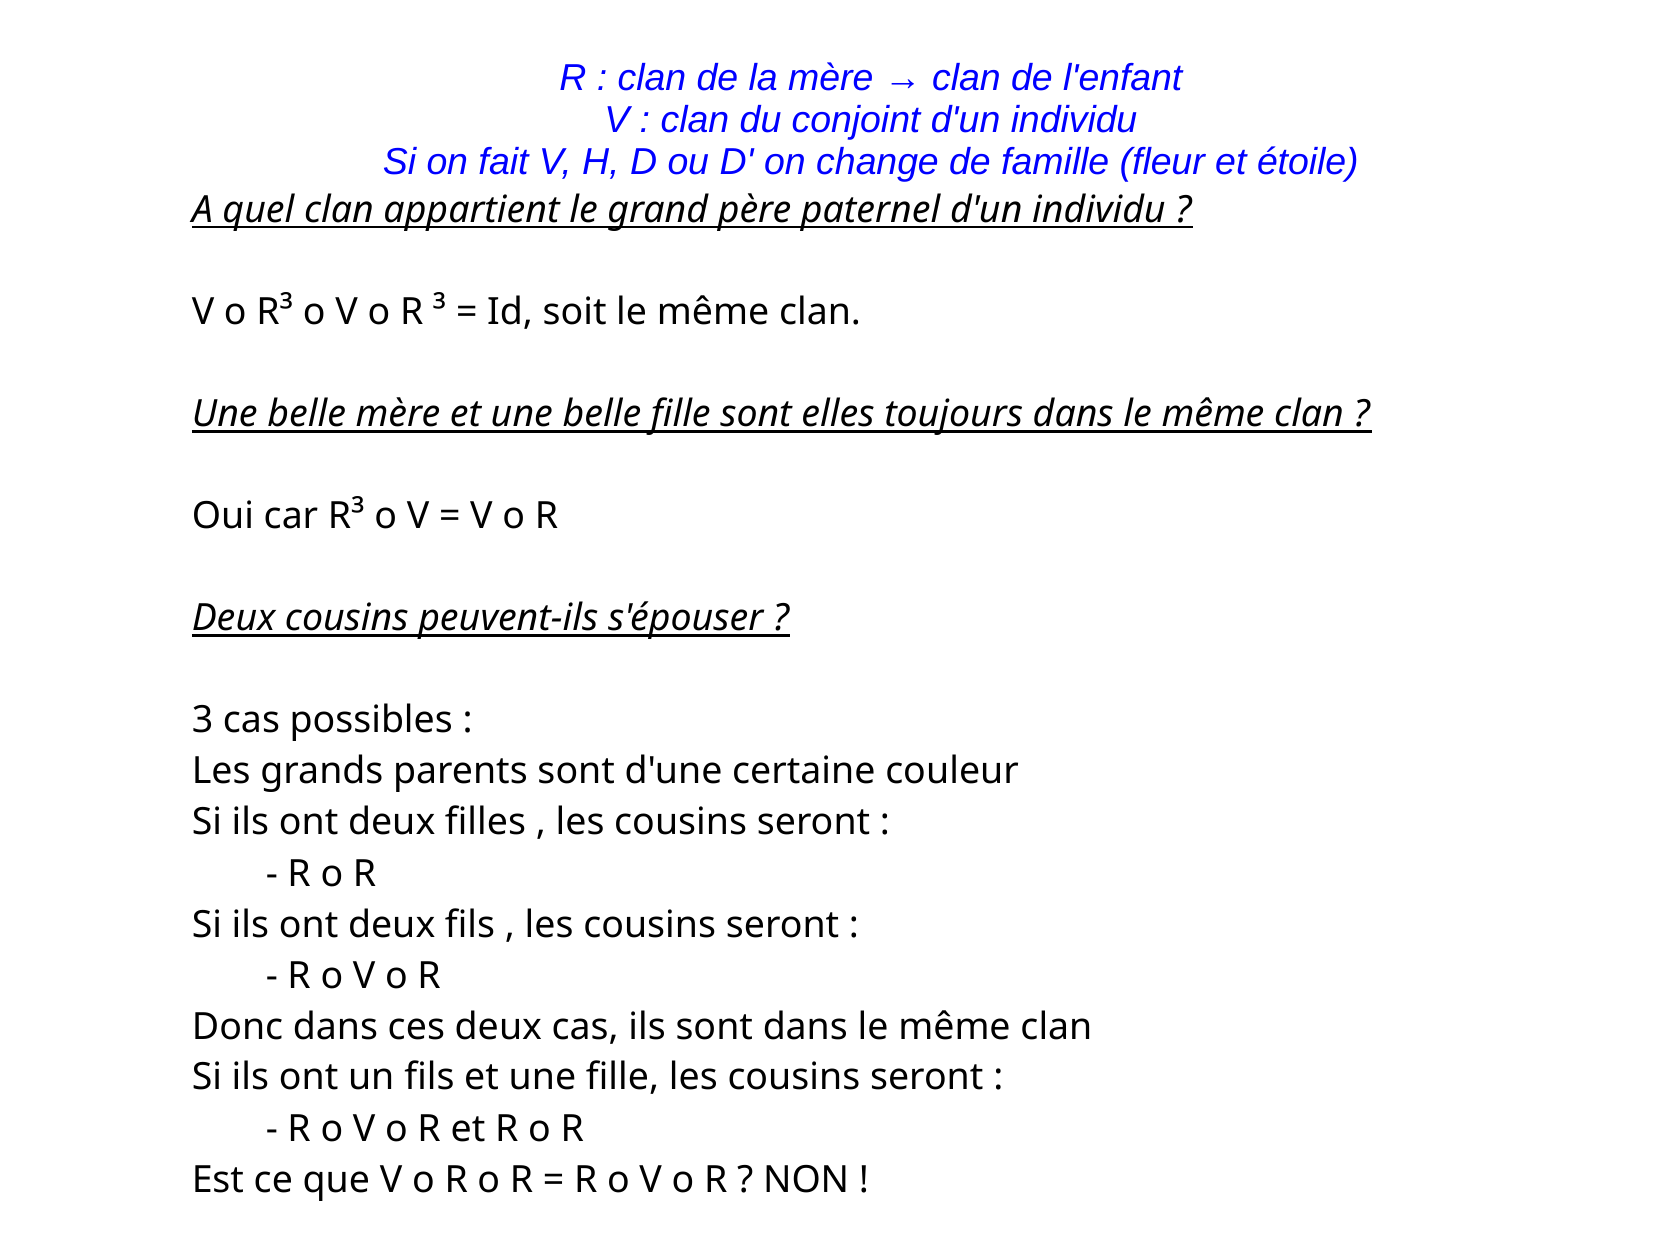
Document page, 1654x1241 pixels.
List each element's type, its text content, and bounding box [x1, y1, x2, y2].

text_box R : clan de la mère → clan de l'enfant V : clan du conjoint d'un individu Si on fait V, H, D ou D' on change de famille (fleur et étoile) [206, 49, 1536, 190]
text_box A quel clan appartient le grand père paternel d'un individu ? V o R³ o V o R ³ = Id, soit le même clan. Une belle mère et une belle fille sont elles toujours dans le même clan ? Oui car R³ o V = V o R Deux cousins peuvent-ils s'épouser ? 3 cas possibles : Les grands parents sont d'une certaine couleur Si ils ont deux filles , les cousins seront : - R o R Si ils ont deux fils , les cousins seront : - R o V o R Donc dans ces deux cas, ils sont dans le même clan Si ils ont un fils et une fille, les cousins seront : - R o V o R et R o R Est ce que V o R o R = R o V o R ? NON ! [177, 175, 1477, 1241]
